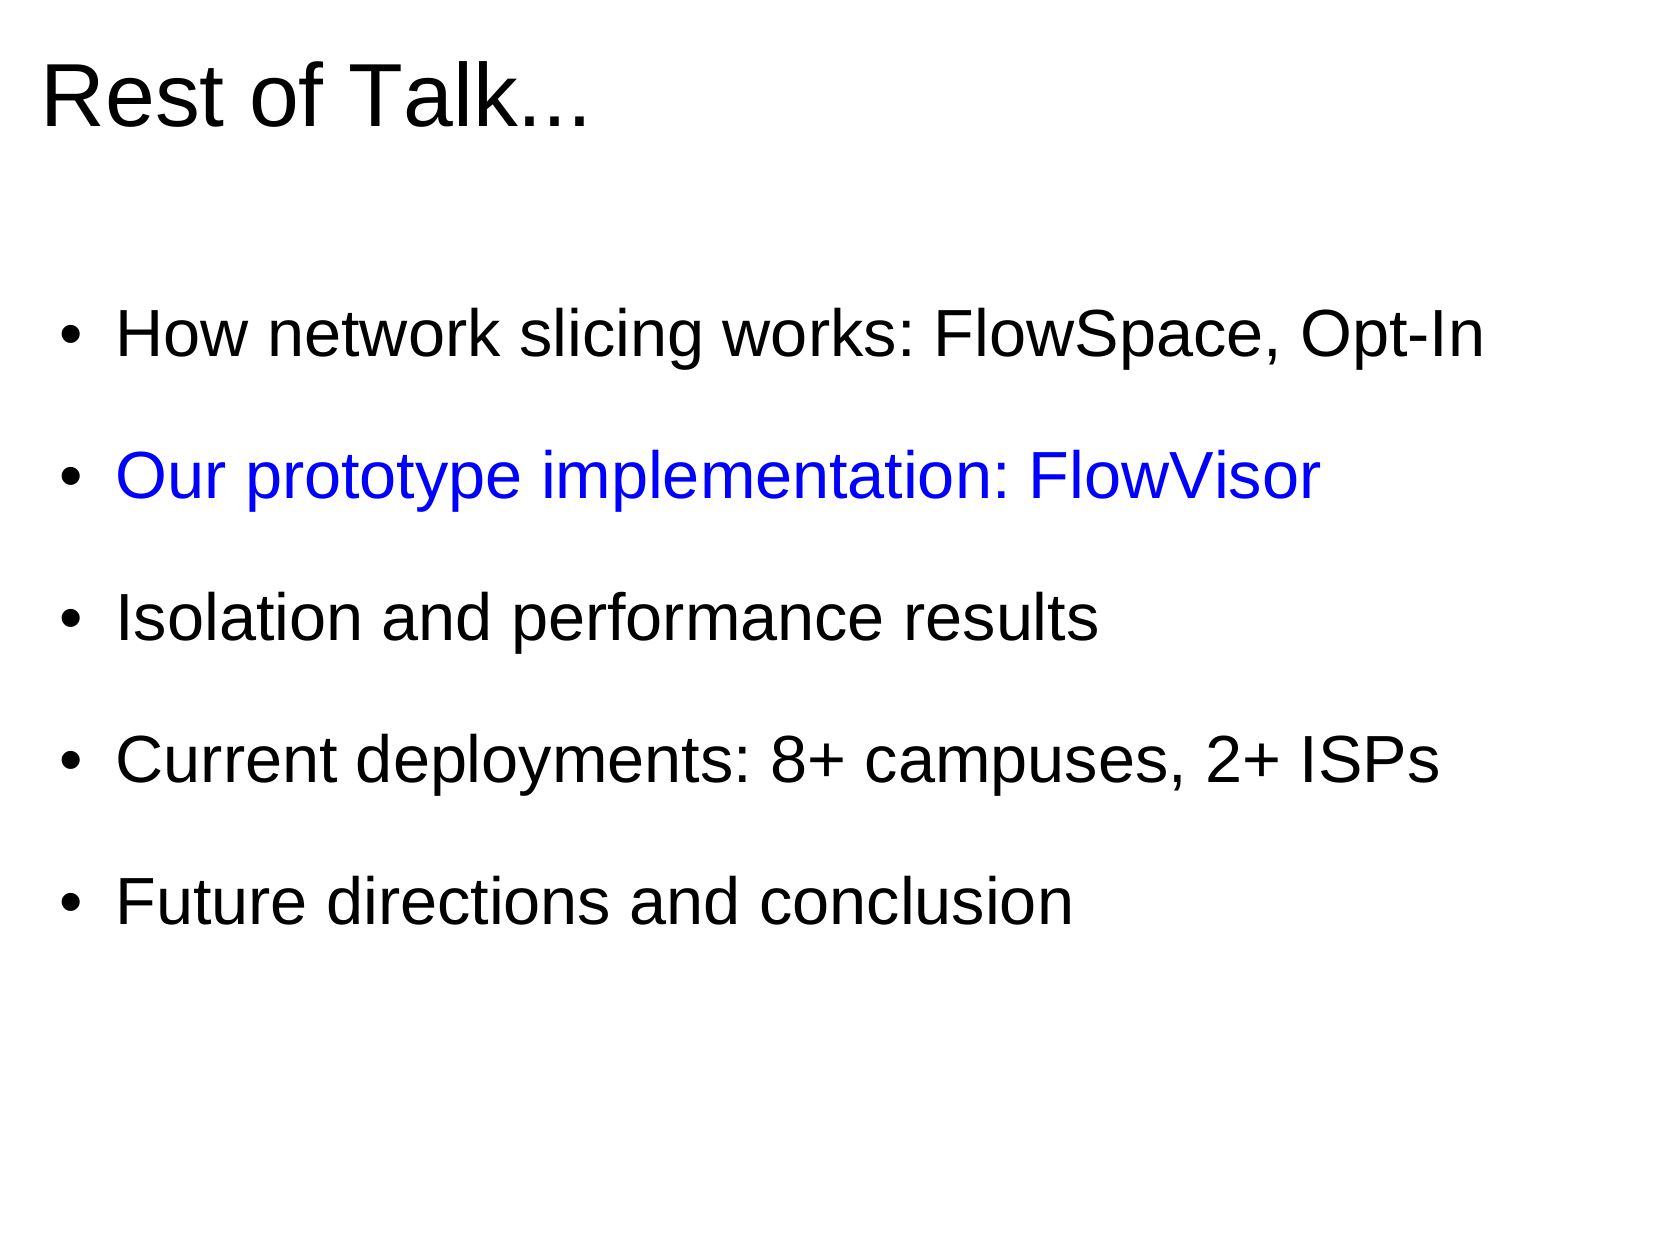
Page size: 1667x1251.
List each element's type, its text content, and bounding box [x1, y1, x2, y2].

list How network slicing works: FlowSpace, Opt-In Our prototype implementation: FlowVisor Isolation and performance results Current deployments: 8+ campuses, 2+ ISPs Future directions and conclusion [40, 300, 1627, 1201]
title Rest of Talk... [40, 50, 1627, 201]
